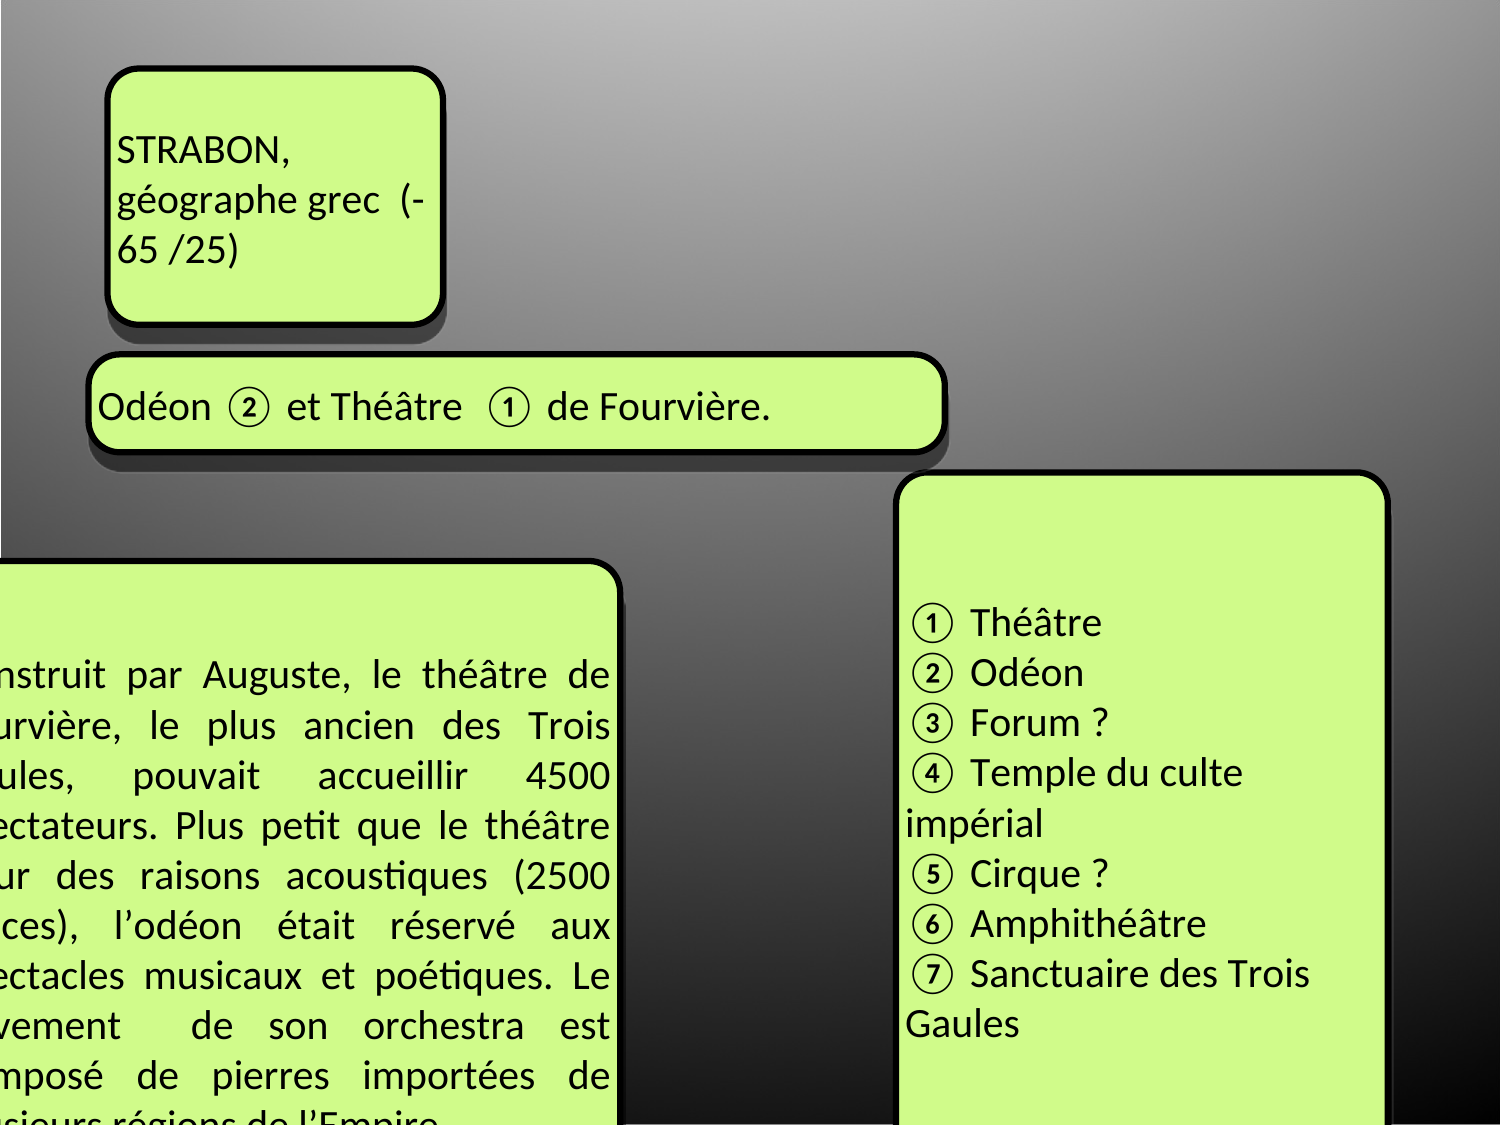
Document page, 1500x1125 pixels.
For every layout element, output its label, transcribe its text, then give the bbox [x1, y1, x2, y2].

text_box Construit par Auguste, le théâtre de Fourvière, le plus ancien des Trois Gaules, pouvait accueillir 4500 spectateurs. Plus petit que le théâtre pour des raisons acoustiques (2500 places), l’odéon était réservé aux spectacles musicaux et poétiques. Le pavement de son orchestra est composé de pierres importées de plusieurs régions de l’Empire. [0, 560, 621, 1125]
text_box Odéon ② et Théâtre ① de Fourvière. [88, 354, 945, 453]
text_box STRABON, géographe grec (-65 /25) [107, 68, 443, 325]
picture [0, 0, 1500, 1125]
text_box ① Théâtre ② Odéon ③ Forum ? ④ Temple du culte impérial ⑤ Cirque ? ⑥ Amphithéâtre ⑦ Sanctuaire des Trois Gaules [896, 472, 1388, 1125]
